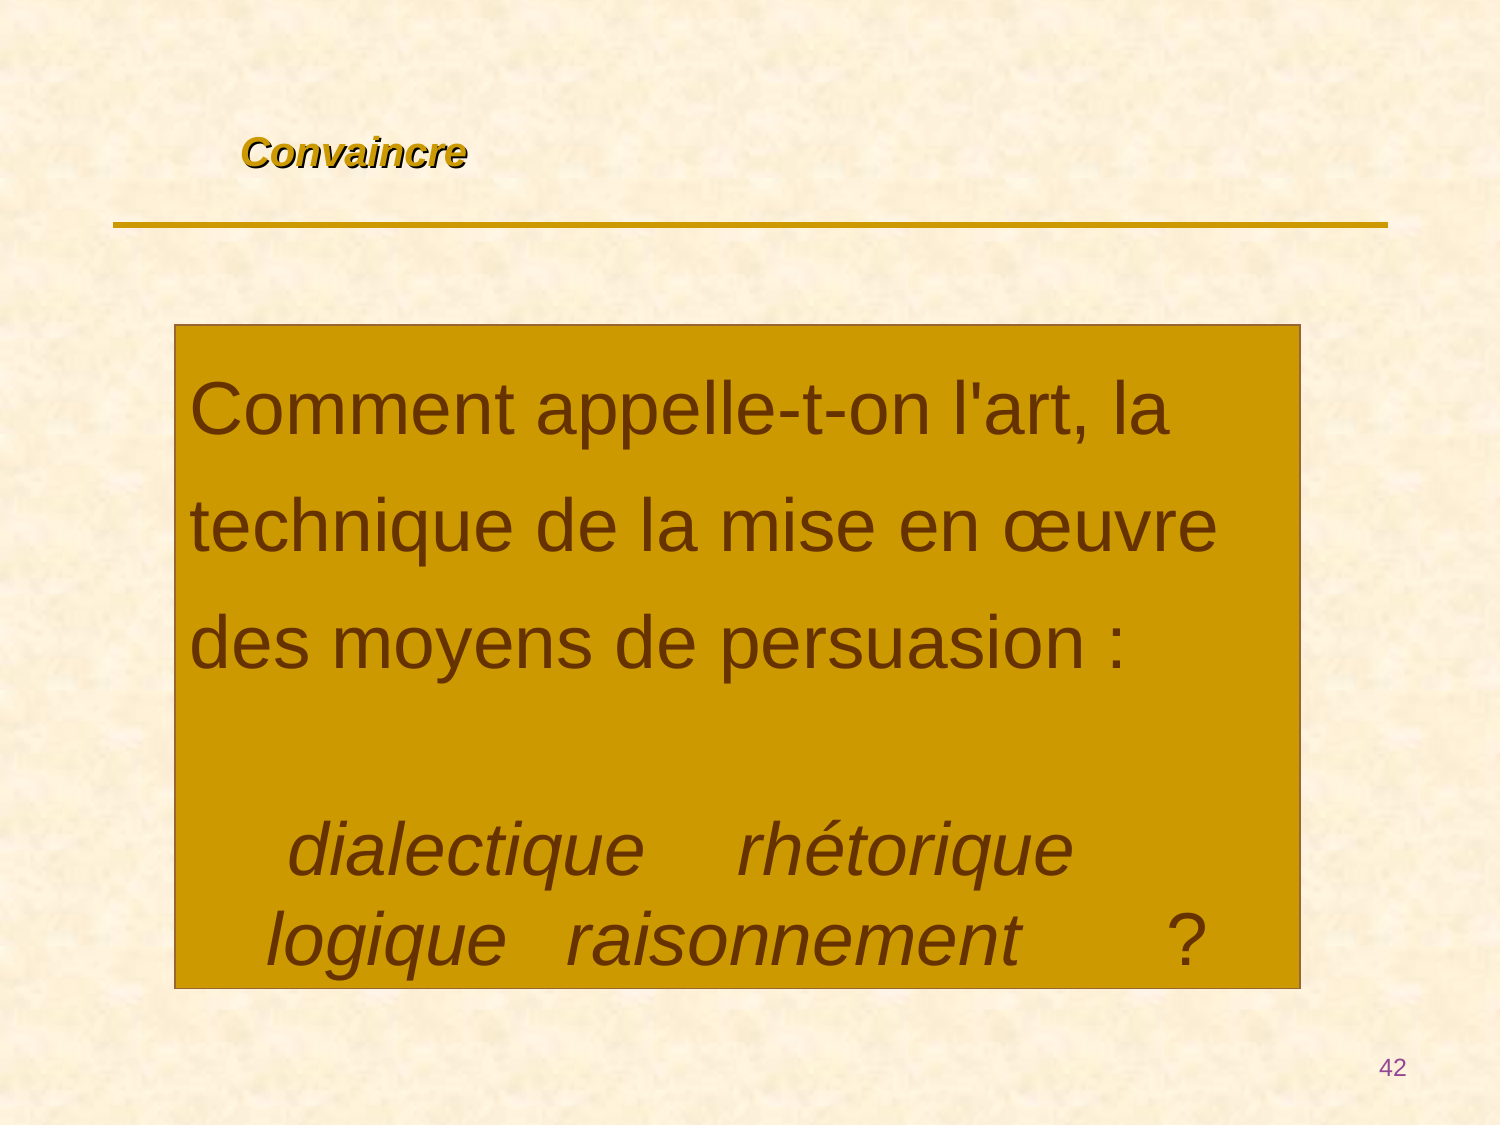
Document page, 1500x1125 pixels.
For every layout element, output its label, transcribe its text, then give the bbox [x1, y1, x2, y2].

text_box Comment appelle-t-on l'art, la technique de la mise en œuvre des moyens de persuasion : dialectique rhétorique logique raisonnement ? [174, 324, 1301, 989]
text_box Convaincre [225, 116, 483, 183]
picture [0, 0, 1500, 1125]
